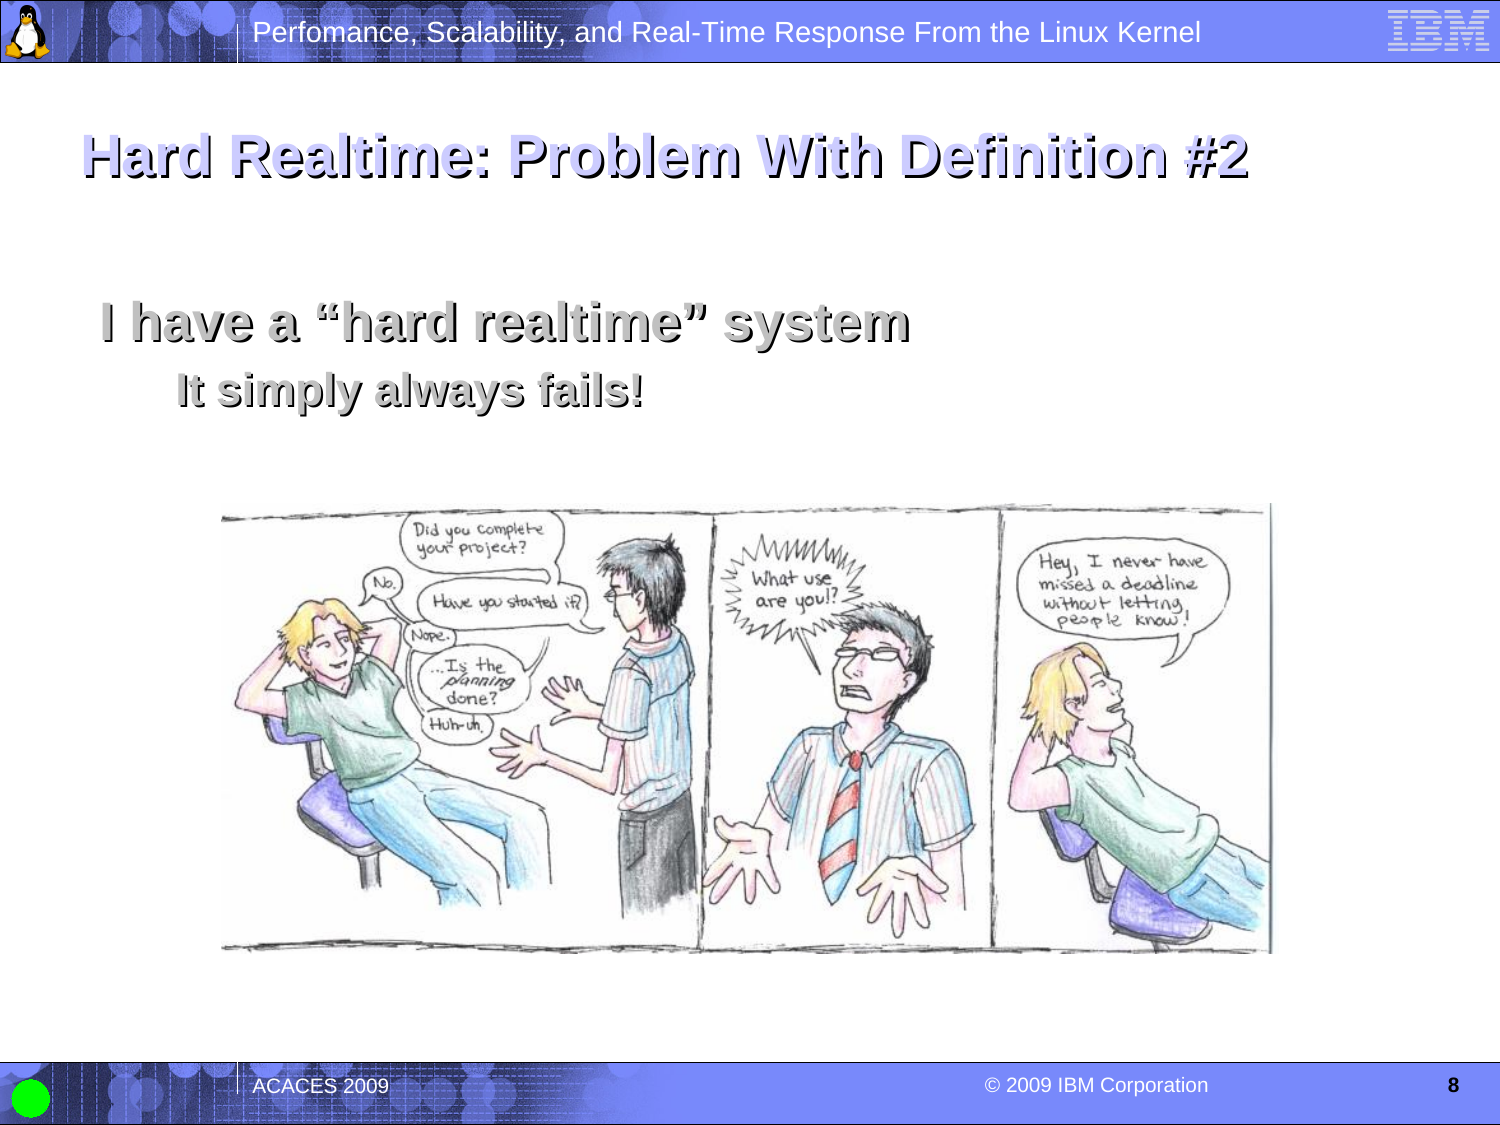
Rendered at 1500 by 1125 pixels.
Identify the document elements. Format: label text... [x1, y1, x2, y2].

picture [221, 503, 1279, 954]
list I have a “hard realtime” system It simply always fails! [99, 291, 1389, 1022]
picture [0, 1063, 1500, 1124]
title Hard Realtime: Problem With Definition #2 [79, 124, 1433, 192]
picture [1, 1, 1500, 62]
text_box [11, 1079, 50, 1118]
